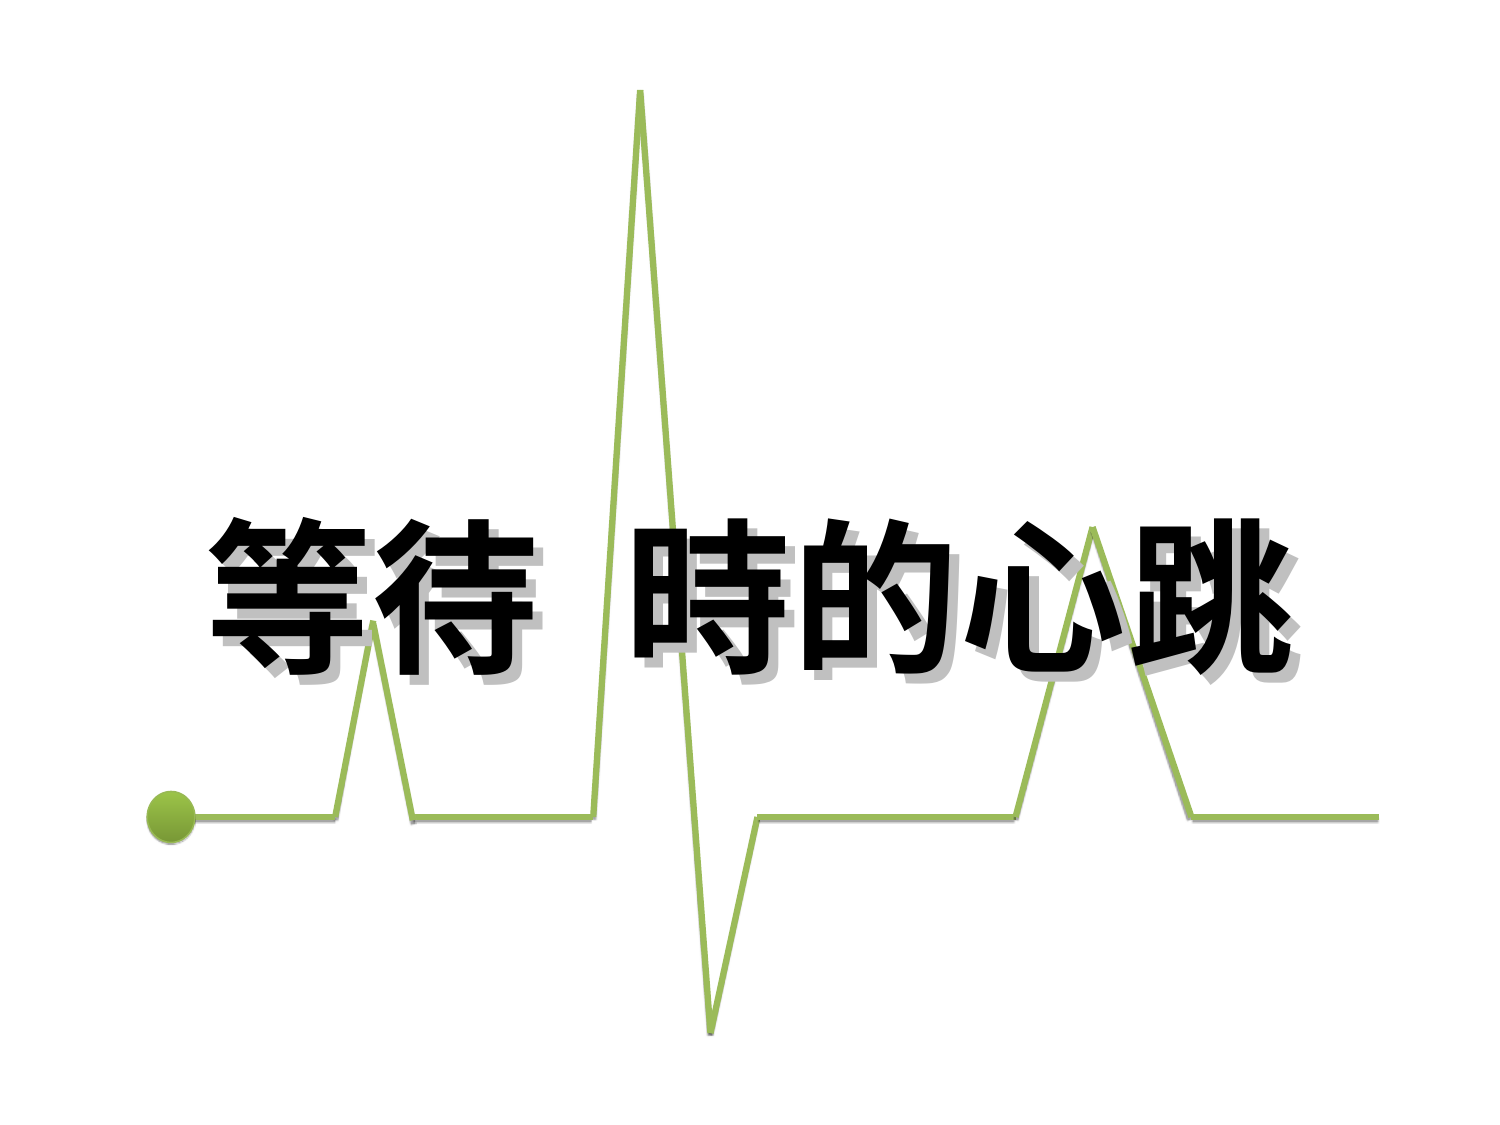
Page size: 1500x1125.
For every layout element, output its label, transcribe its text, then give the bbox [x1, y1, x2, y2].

text_box [147, 791, 195, 843]
text_box 等待 時的心跳 [190, 487, 1310, 702]
